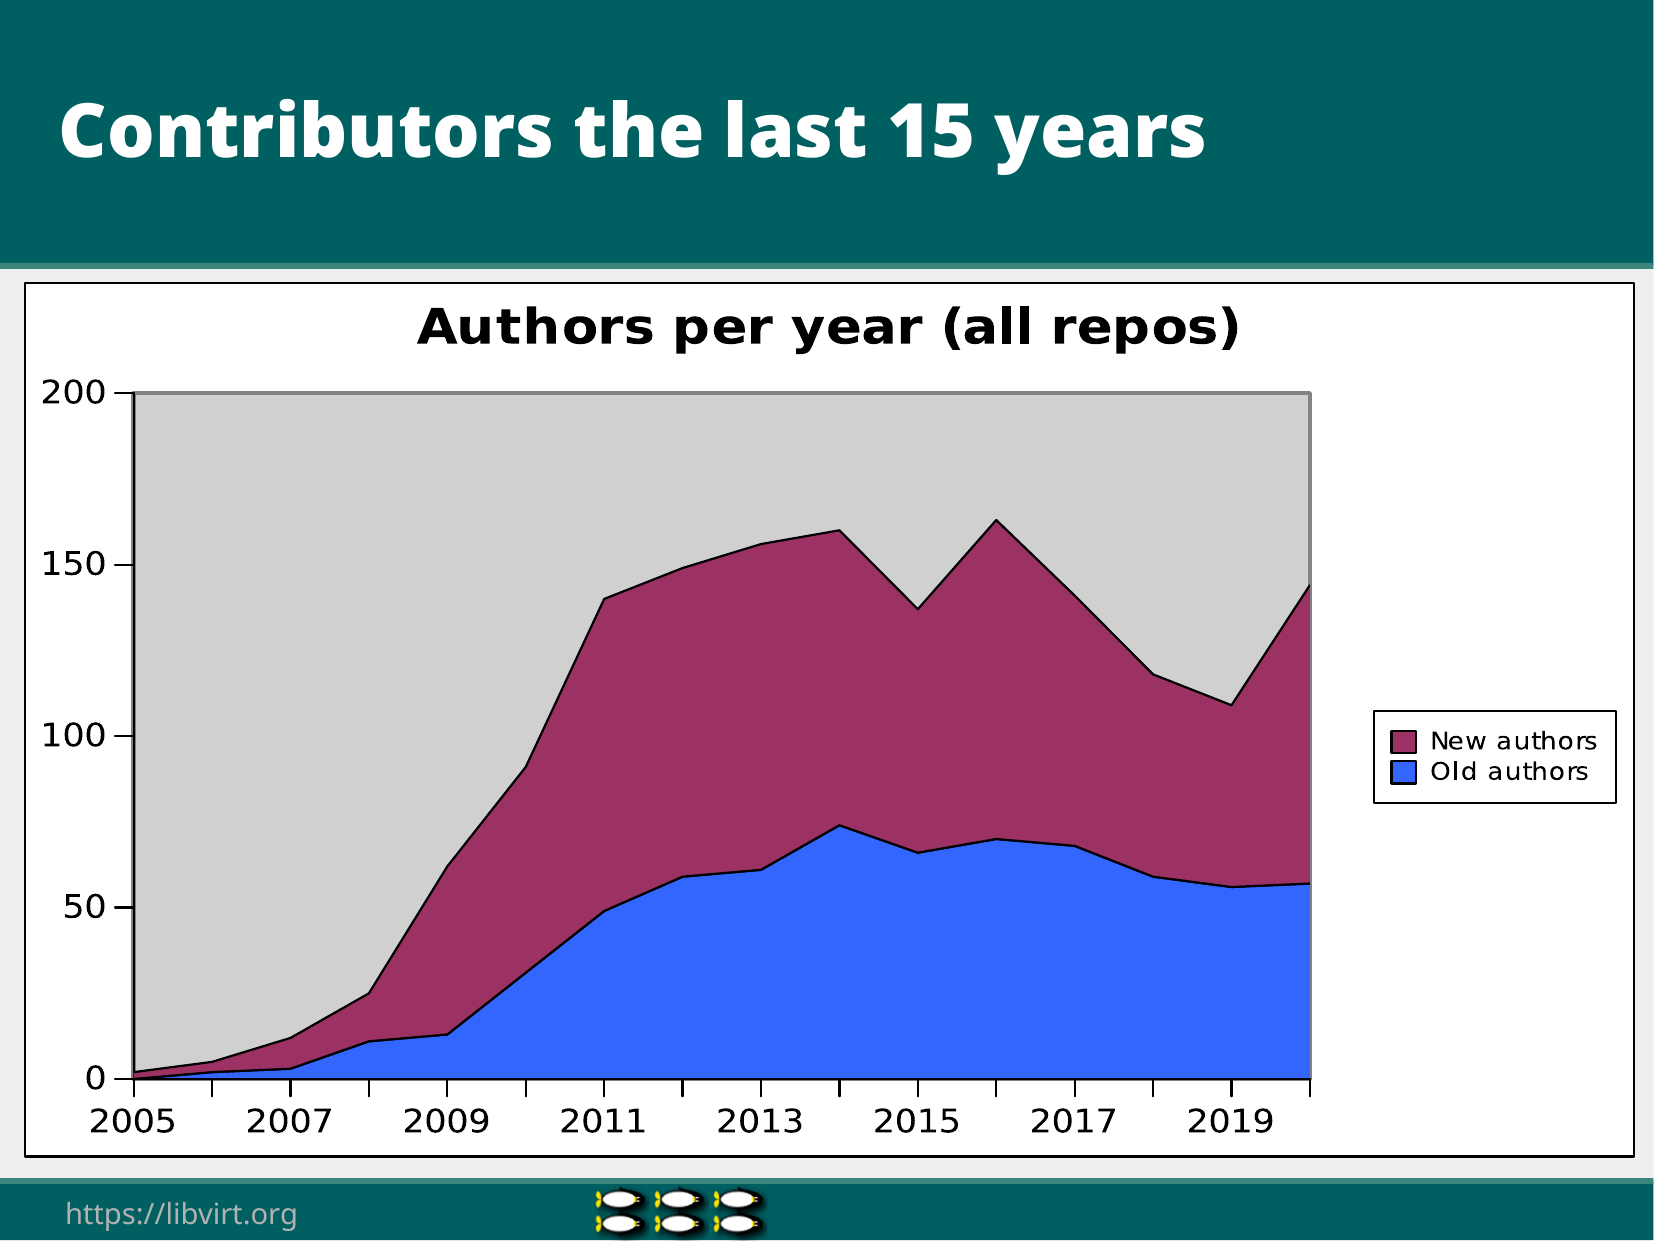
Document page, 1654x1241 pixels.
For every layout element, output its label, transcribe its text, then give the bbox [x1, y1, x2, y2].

picture [23, 281, 1636, 1158]
title Contributors the last 15 years [59, 49, 1595, 207]
text_box [590, 1181, 768, 1241]
